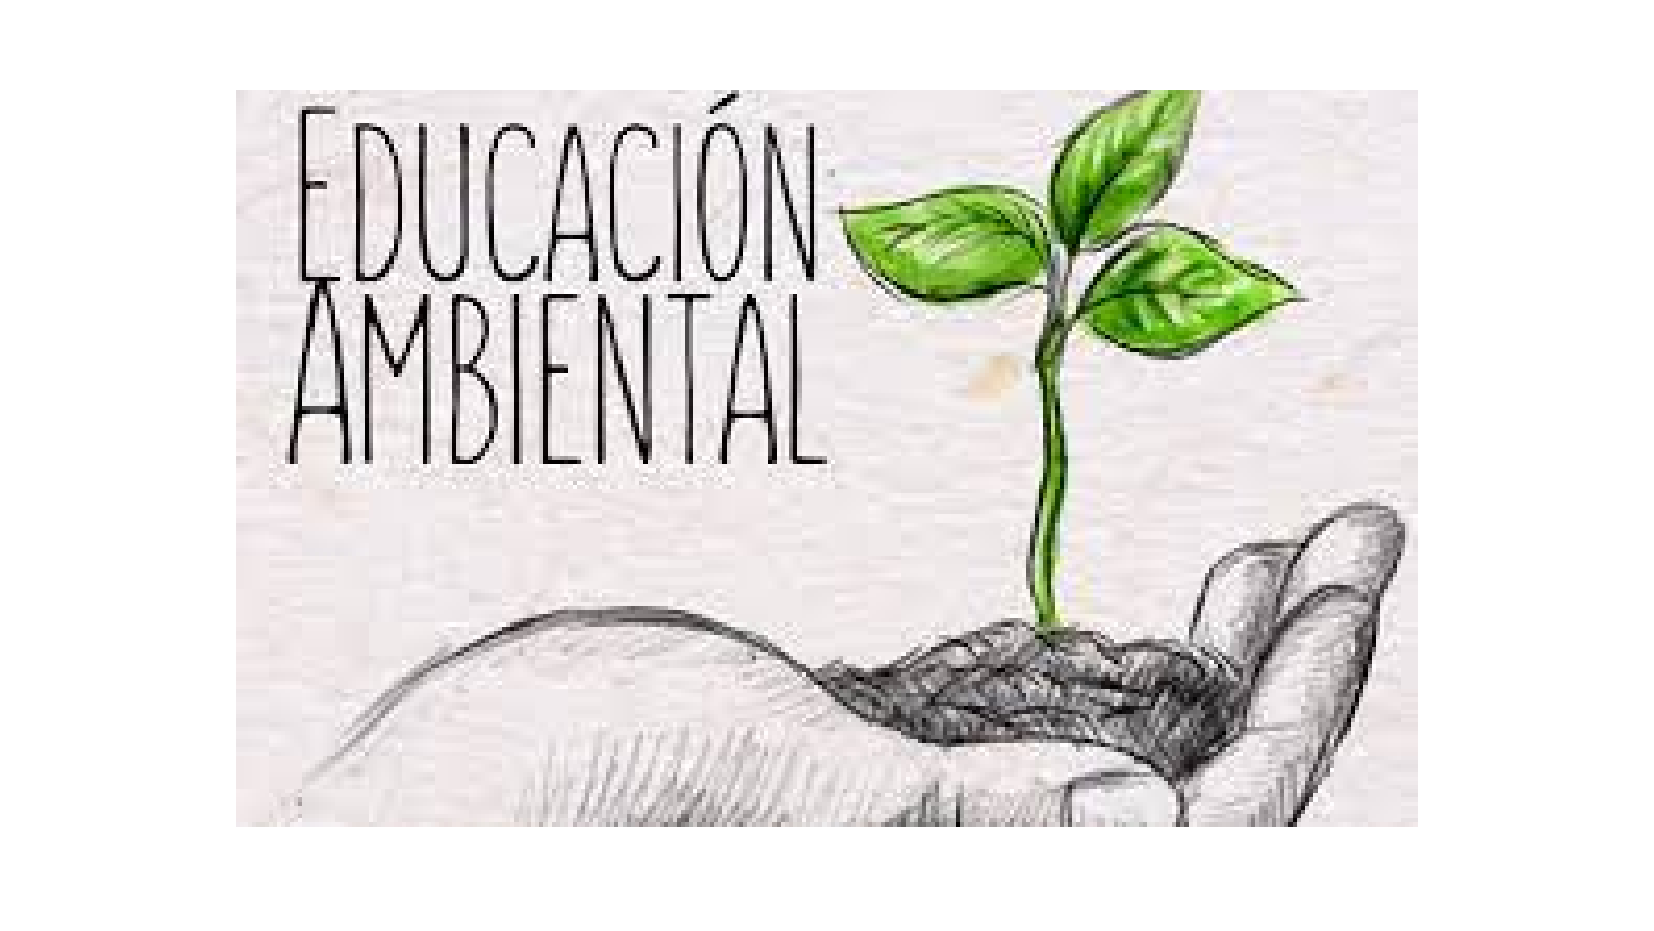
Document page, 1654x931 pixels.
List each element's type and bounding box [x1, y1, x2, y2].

picture [236, 90, 1418, 827]
